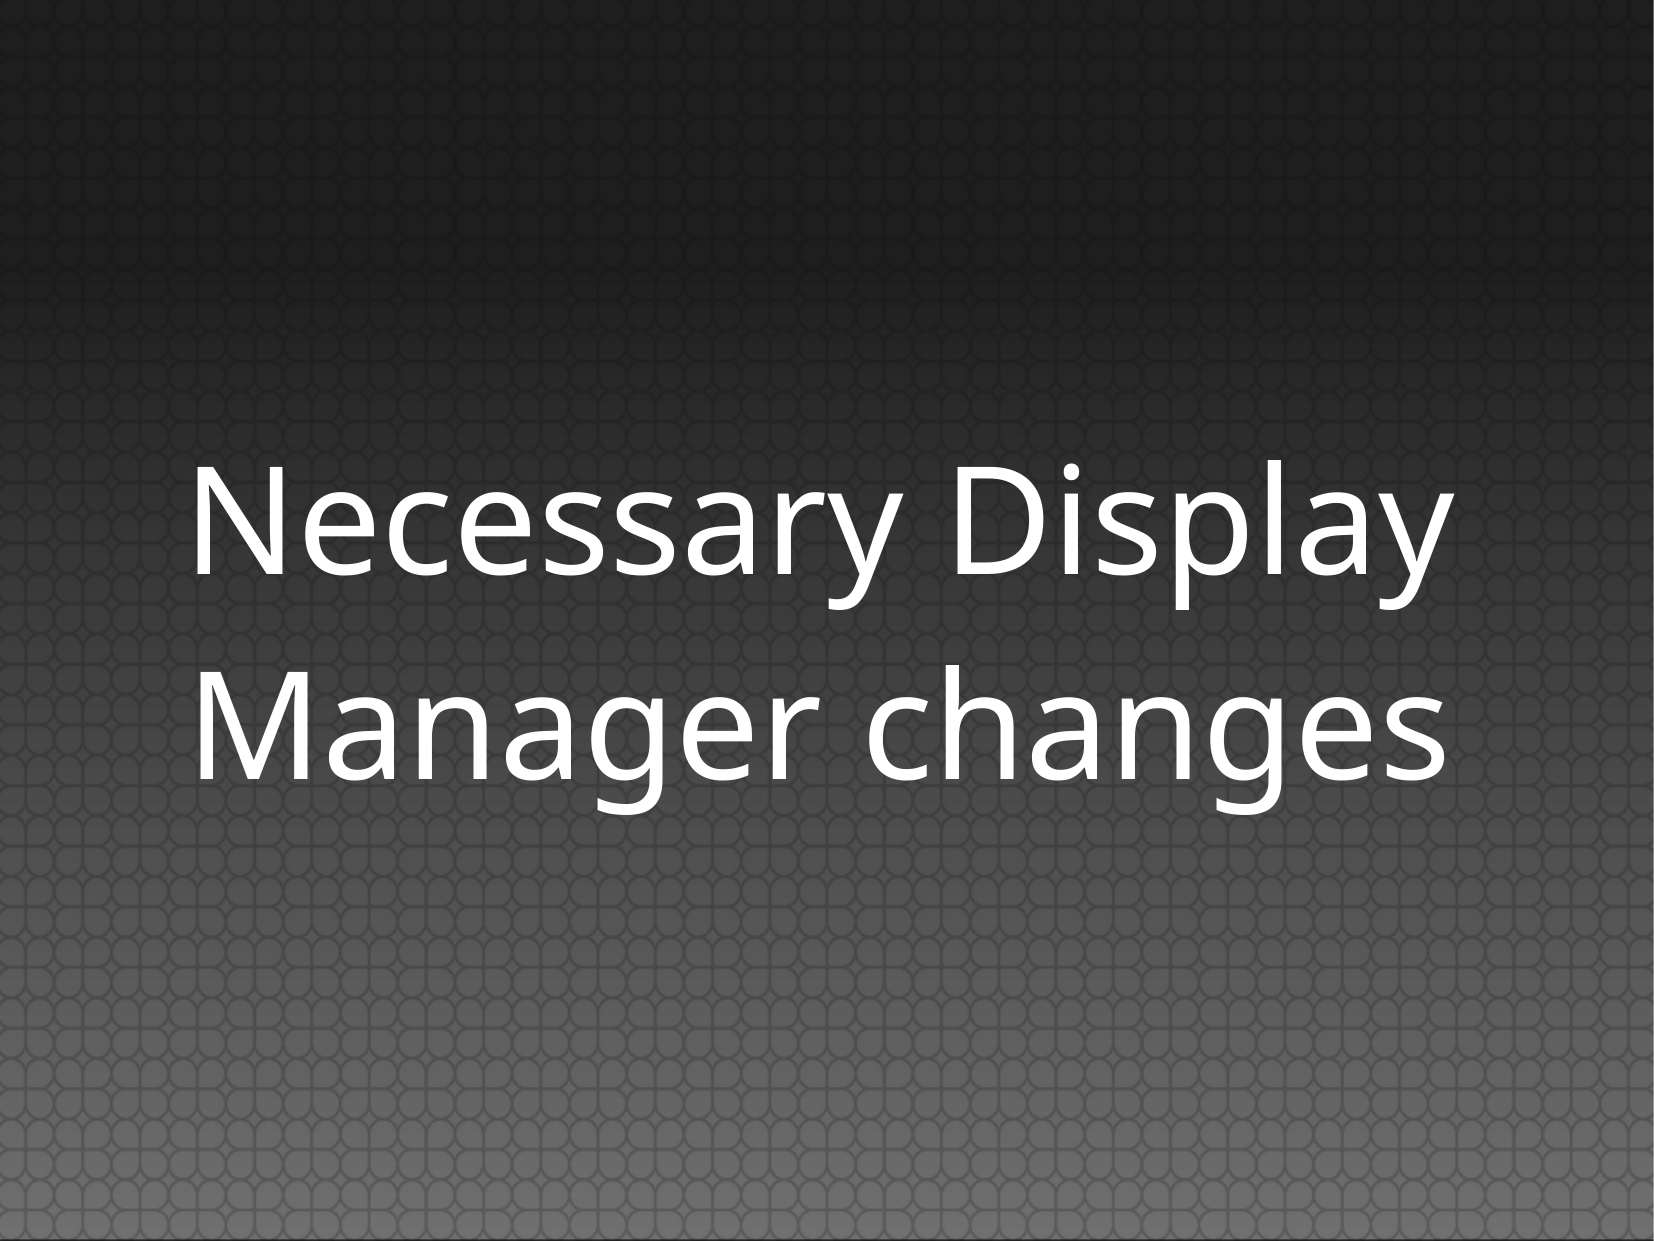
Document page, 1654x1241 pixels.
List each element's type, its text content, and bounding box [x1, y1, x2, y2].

title Necessary Display Manager changes [75, 466, 1564, 772]
picture [0, 0, 1654, 1241]
